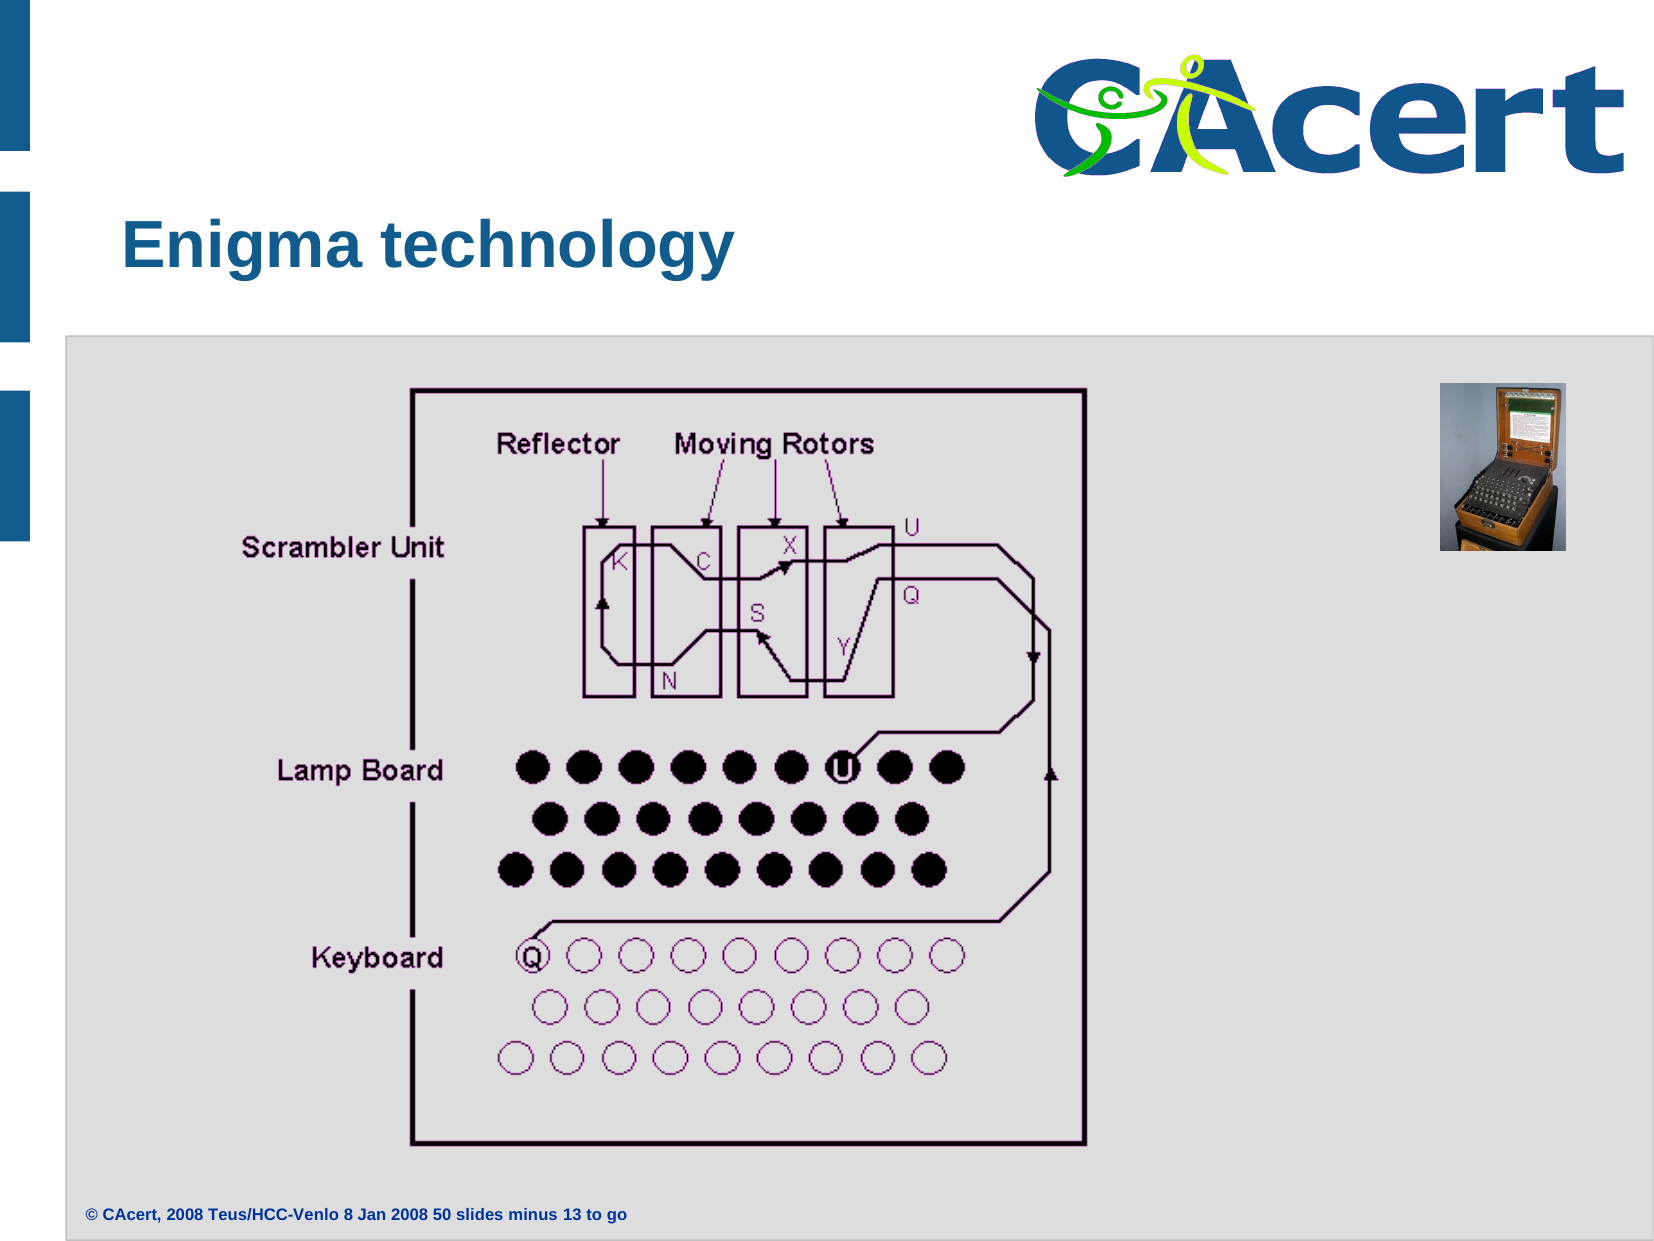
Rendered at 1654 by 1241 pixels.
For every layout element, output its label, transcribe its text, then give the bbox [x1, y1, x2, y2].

picture [1440, 383, 1566, 551]
list [121, 344, 1595, 1238]
title Enigma technology [121, 177, 1533, 316]
picture [1033, 53, 1625, 178]
picture [236, 383, 1093, 1152]
